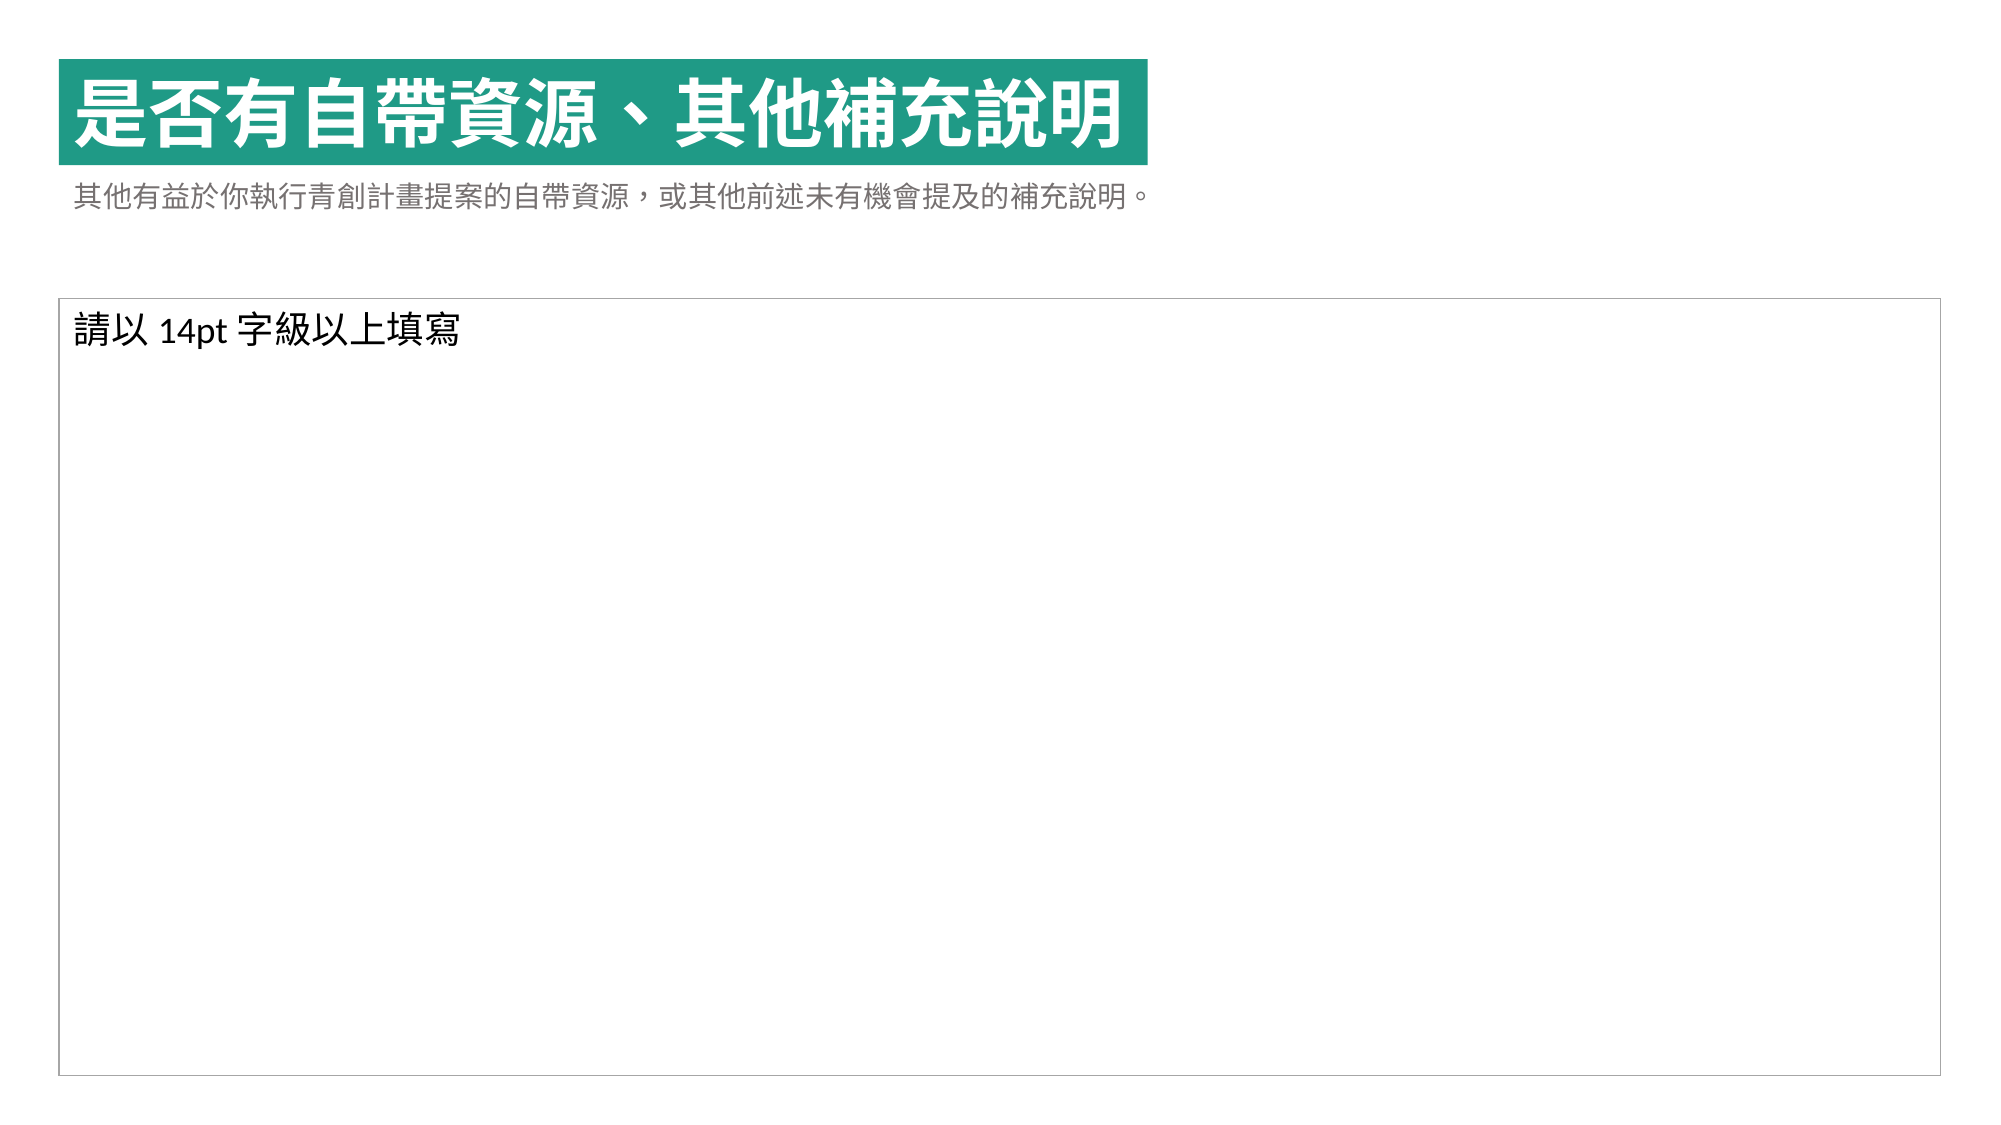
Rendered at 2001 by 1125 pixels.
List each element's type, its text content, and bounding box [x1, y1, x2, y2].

text_box 是否有自帶資源、其他補充說明 [58, 59, 1148, 166]
text_box 請以14pt字級以上填寫 [58, 298, 1941, 1076]
text_box 其他有益於你執行青創計畫提案的自帶資源，或其他前述未有機會提及的補充說明。 [58, 171, 1909, 222]
